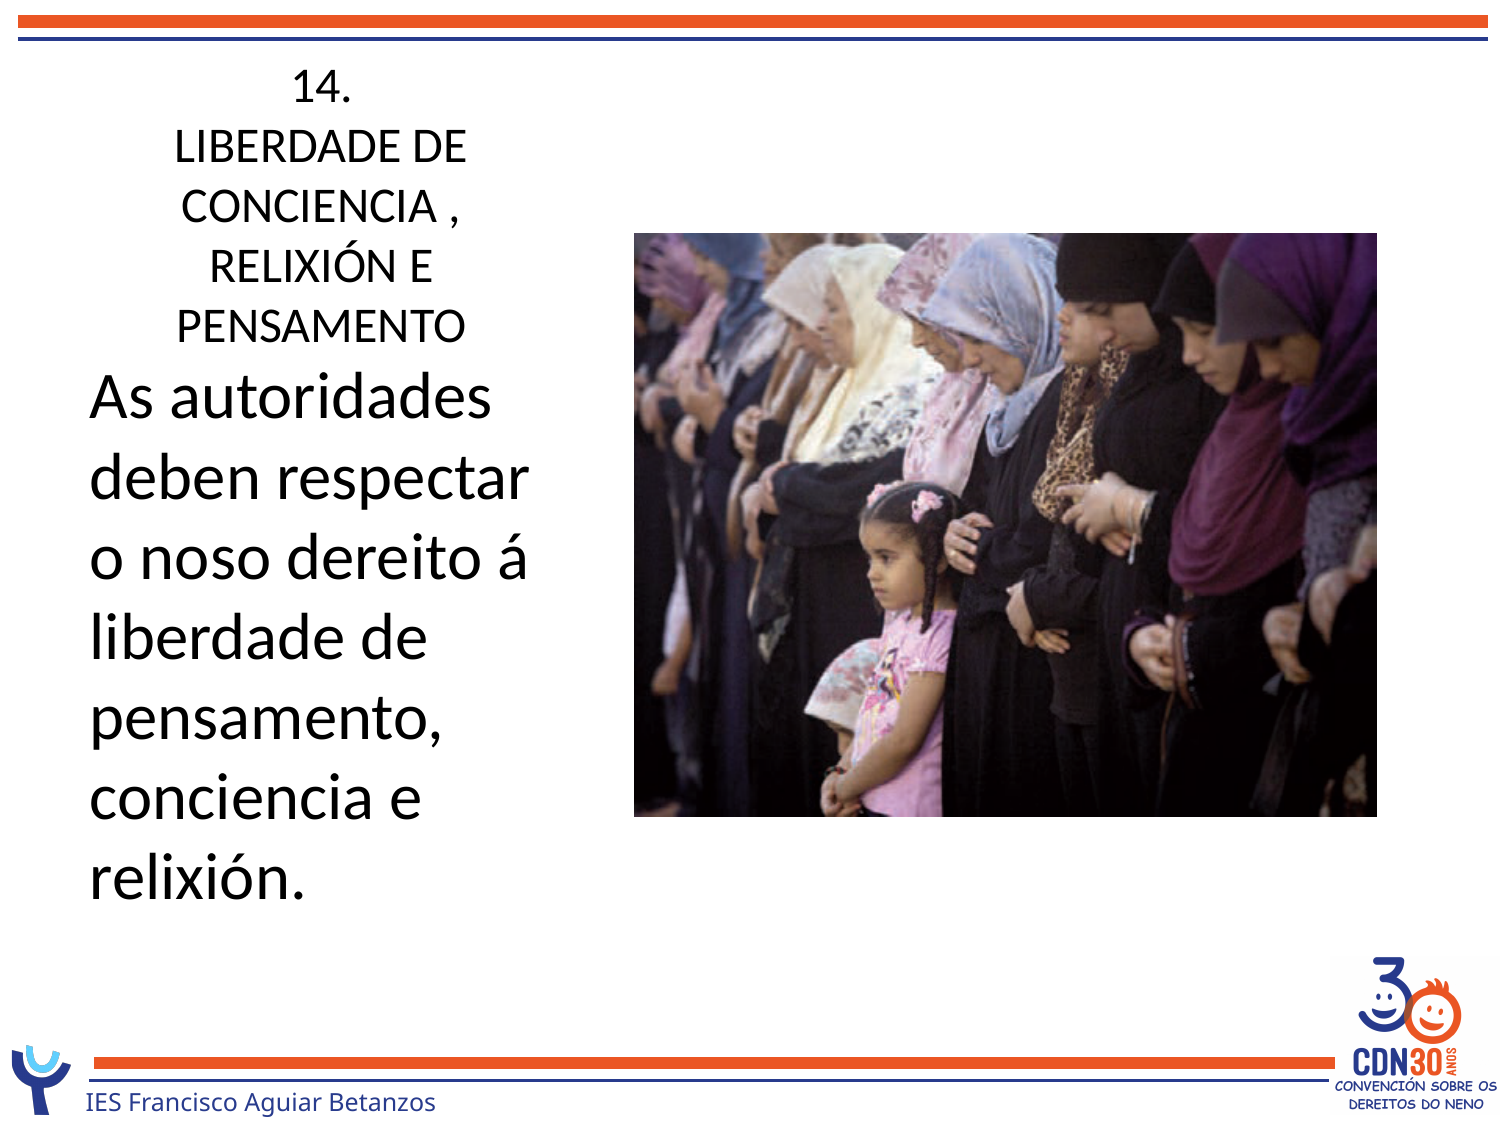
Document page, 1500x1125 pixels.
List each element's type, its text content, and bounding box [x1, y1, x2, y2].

picture [634, 233, 1377, 817]
title 14. LIBERDADE DE CONCIENCIA , RELIXIÓN E PENSAMENTO [75, 44, 569, 235]
picture [1330, 956, 1500, 1115]
picture [11, 1045, 71, 1115]
list As autoridades deben respectar o noso dereito á liberdade de pensamento, conciencia e relixión. [75, 235, 569, 1005]
